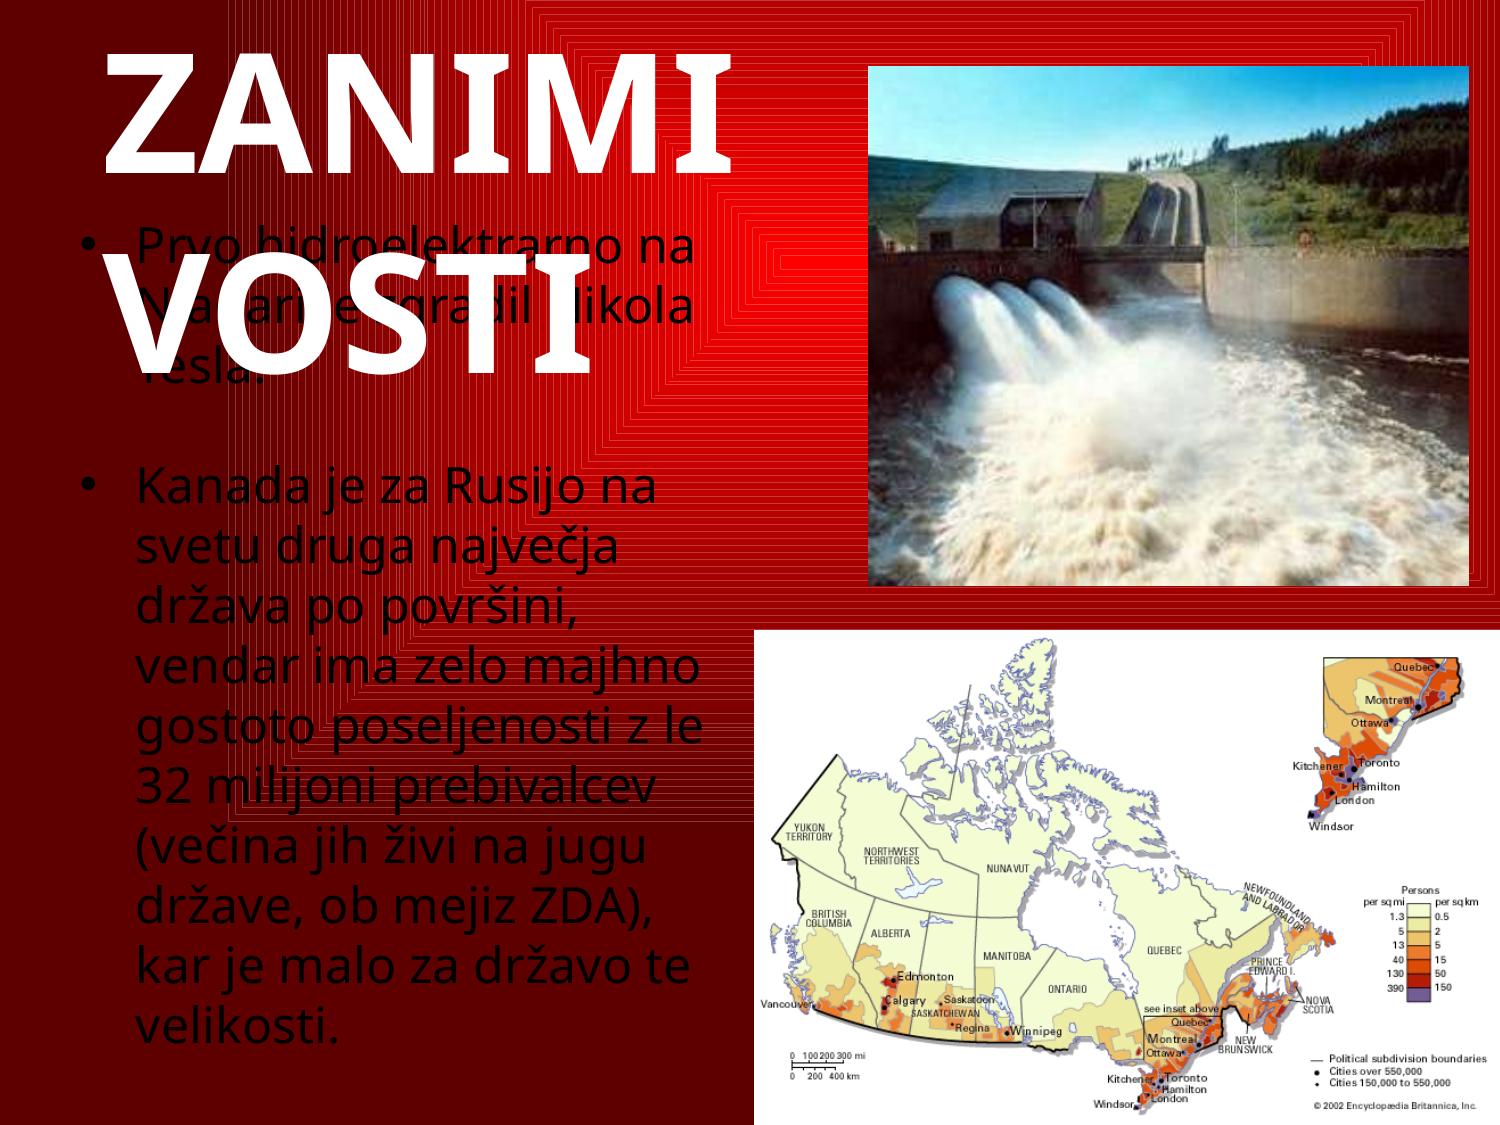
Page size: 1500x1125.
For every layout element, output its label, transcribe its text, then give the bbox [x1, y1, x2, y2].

text_box Prvo hidroelektrarno na Niagari je zgradil Nikola Tesla. Kanada je za Rusijo na svetu druga največja država po površini, vendar ima zelo majhno gostoto poseljenosti z le 32 milijoni prebivalcev (večina jih živi na jugu države, ob mejiz ZDA), kar je malo za državo te velikosti. [64, 206, 755, 1122]
picture [754, 630, 1500, 1125]
picture [868, 66, 1469, 586]
text_box ZANIMIVOSTI [87, 0, 845, 415]
